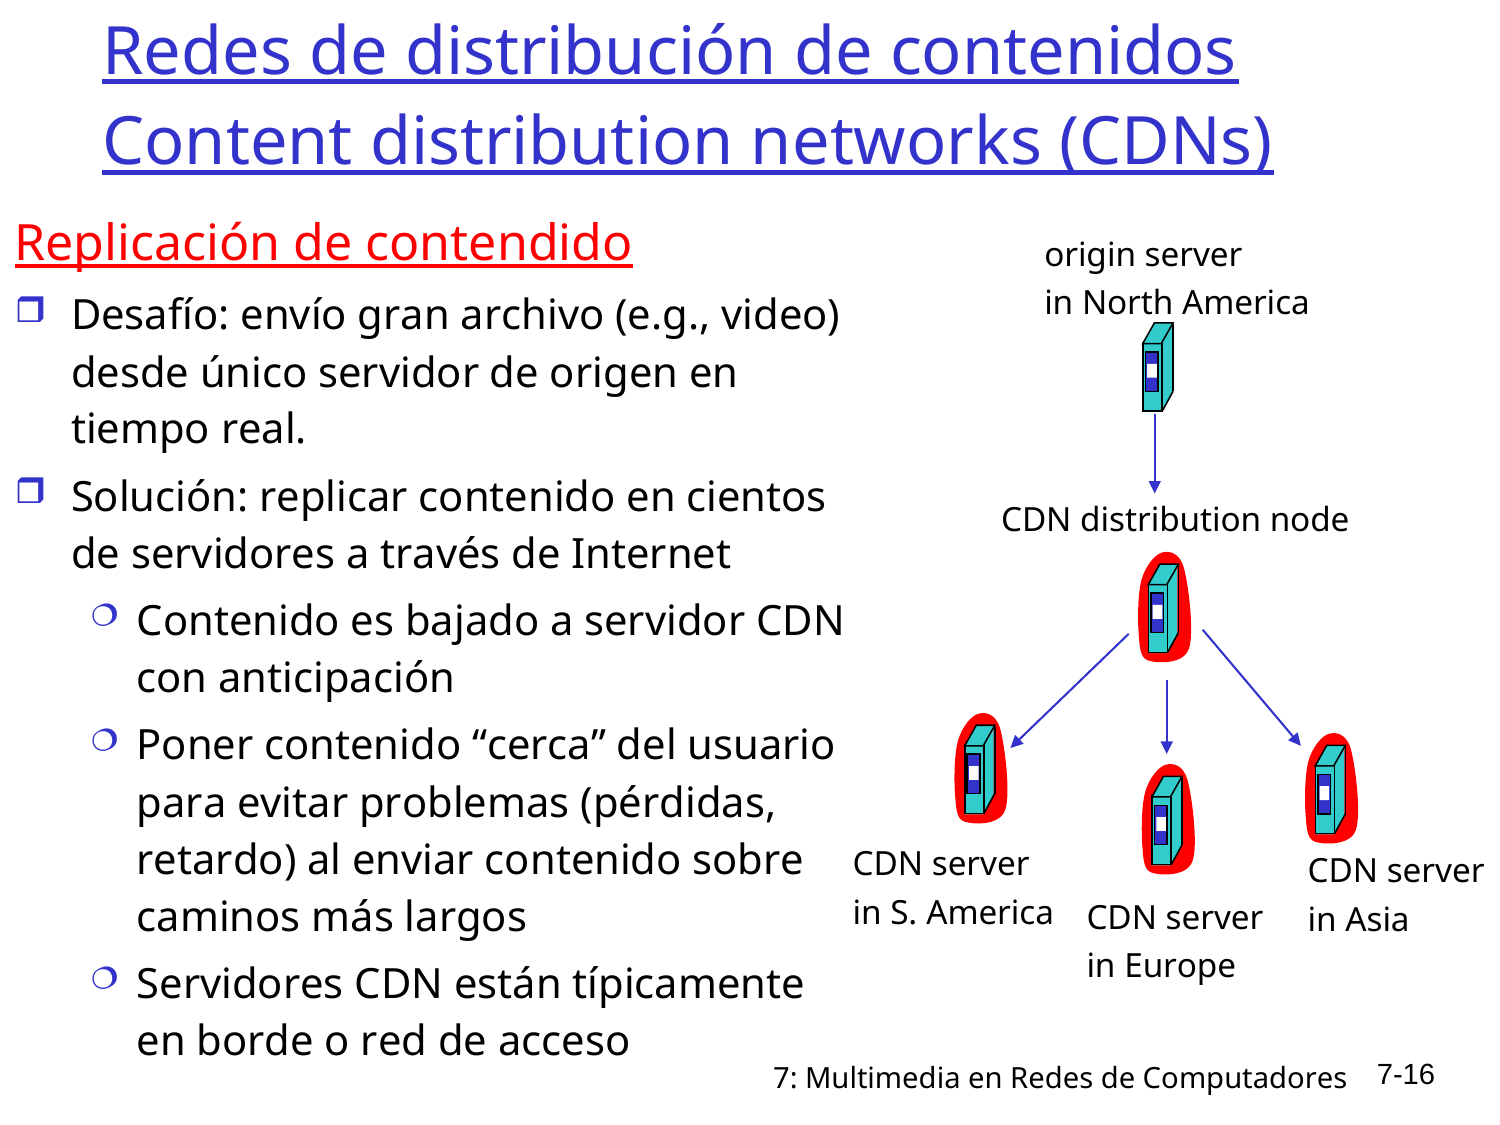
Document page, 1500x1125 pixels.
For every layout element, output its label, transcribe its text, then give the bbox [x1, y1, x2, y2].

text_box CDN server in Europe [1071, 888, 1279, 993]
list Replicación de contendido Desafío: envío gran archivo (e.g., video) desde único servidor de origen en tiempo real. Solución: replicar contenido en cientos de servidores a través de Internet Contenido es bajado a servidor CDN con anticipación Poner contenido “cerca” del usuario para evitar problemas (pérdidas, retardo) al enviar contenido sobre caminos más largos Servidores CDN están típicamente en borde o red de acceso [0, 198, 863, 1125]
text_box [1141, 764, 1195, 875]
text_box [1138, 551, 1192, 663]
text_box CDN server in S. America [837, 834, 1070, 939]
text_box [1142, 330, 1172, 412]
text_box origin server in North America [1029, 225, 1326, 330]
text_box [1305, 733, 1359, 841]
text_box CDN distribution node [986, 490, 1366, 546]
text_box CDN server in Asia [1293, 841, 1500, 946]
title Redes de distribución de contenidos Content distribution networks (CDNs) [87, 0, 1405, 188]
text_box [954, 713, 1008, 824]
